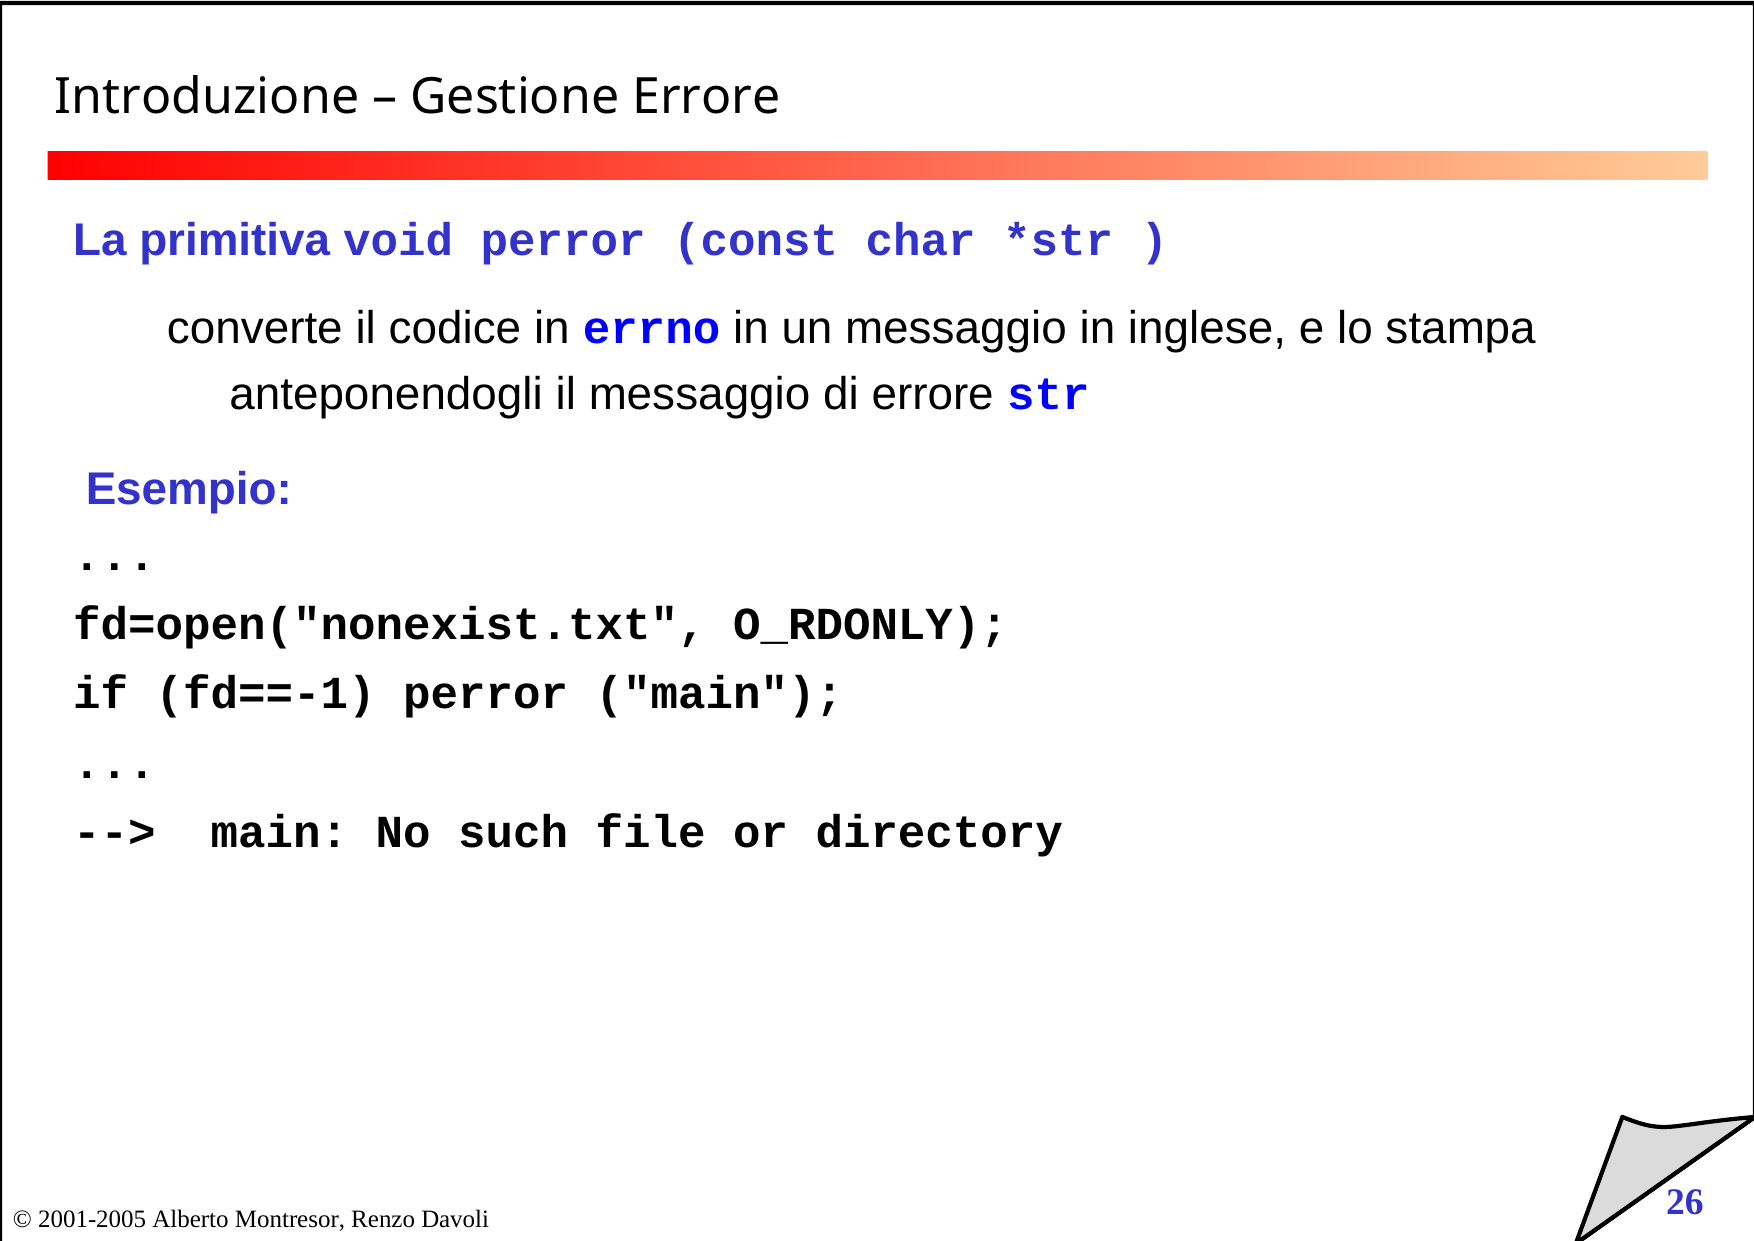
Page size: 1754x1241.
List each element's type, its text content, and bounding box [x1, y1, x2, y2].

title Introduzione – Gestione Errore [40, 49, 1714, 144]
list La primitiva void perror (const char *str ) converte il codice in errno in un messaggio in inglese, e lo stampa anteponendogli il messaggio di errore str Esempio: ... fd=open("nonexist.txt", O_RDONLY); if (fd==-1) perror ("main"); ... --> main: No such file or directory [58, 206, 1696, 938]
